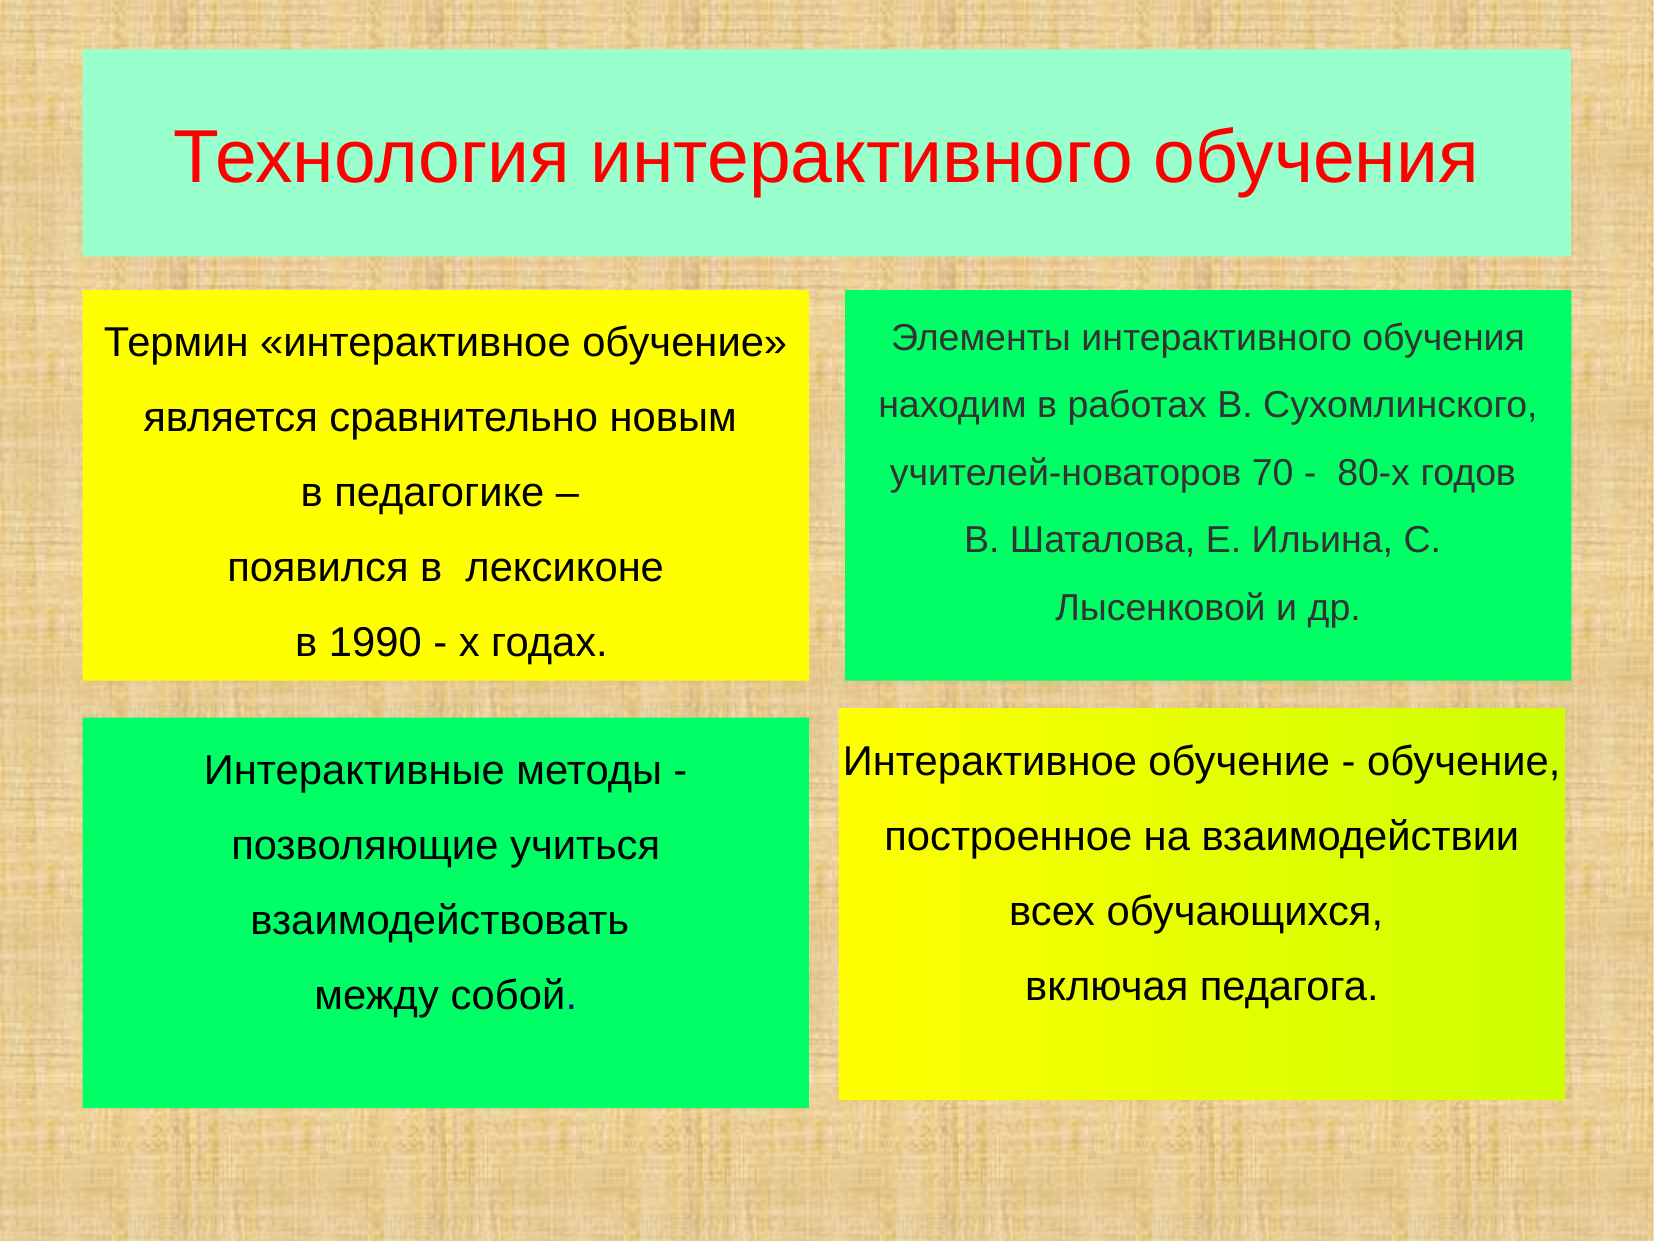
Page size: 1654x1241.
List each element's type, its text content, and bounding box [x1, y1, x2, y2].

title Технология интерактивного обучения [82, 49, 1571, 257]
list Элементы интерактивного обучения находим в работах В. Сухомлинского, учителей-новаторов 70 - 80-х годов В. Шаталова, Е. Ильина, С. Лысенковой и др. [845, 290, 1572, 681]
picture [0, 0, 1654, 1241]
list Интерактивное обучение - обучение, построенное на взаимодействии всех обучающихся, включая педагога. [838, 708, 1565, 1100]
list Интерактивные методы - позволяющие учиться взаимодействовать между собой. [82, 717, 809, 1109]
list Термин «интерактивное обучение» является сравнительно новым в педагогике – появился в лексиконе в 1990 - х годах. [82, 290, 809, 681]
